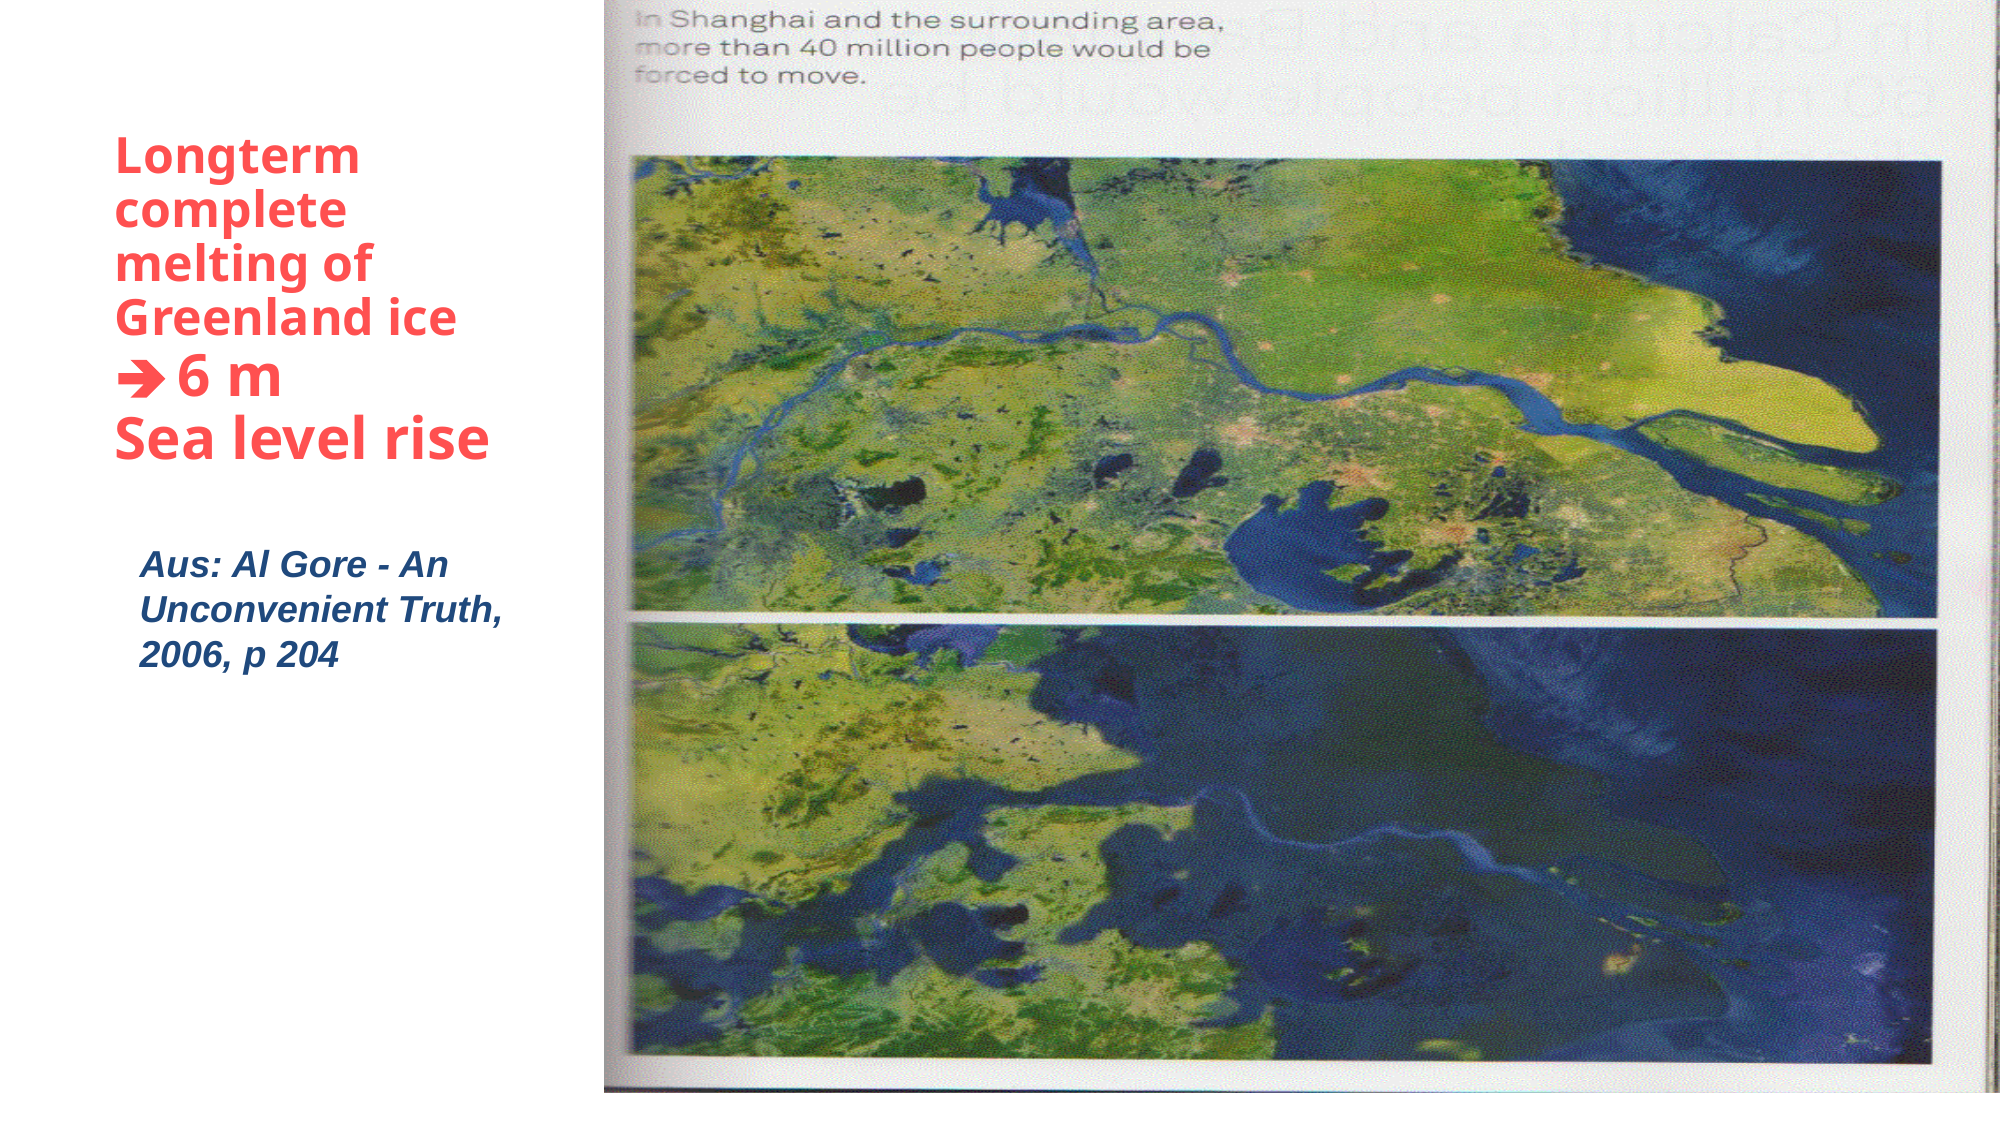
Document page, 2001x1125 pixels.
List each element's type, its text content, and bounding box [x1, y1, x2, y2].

text_box Aus: Al Gore - An Unconvenient Truth, 2006, p 204 [125, 533, 588, 683]
picture [604, 0, 2000, 1094]
title Longterm complete melting of Greenland ice  6 m Sea level rise [99, 69, 540, 399]
